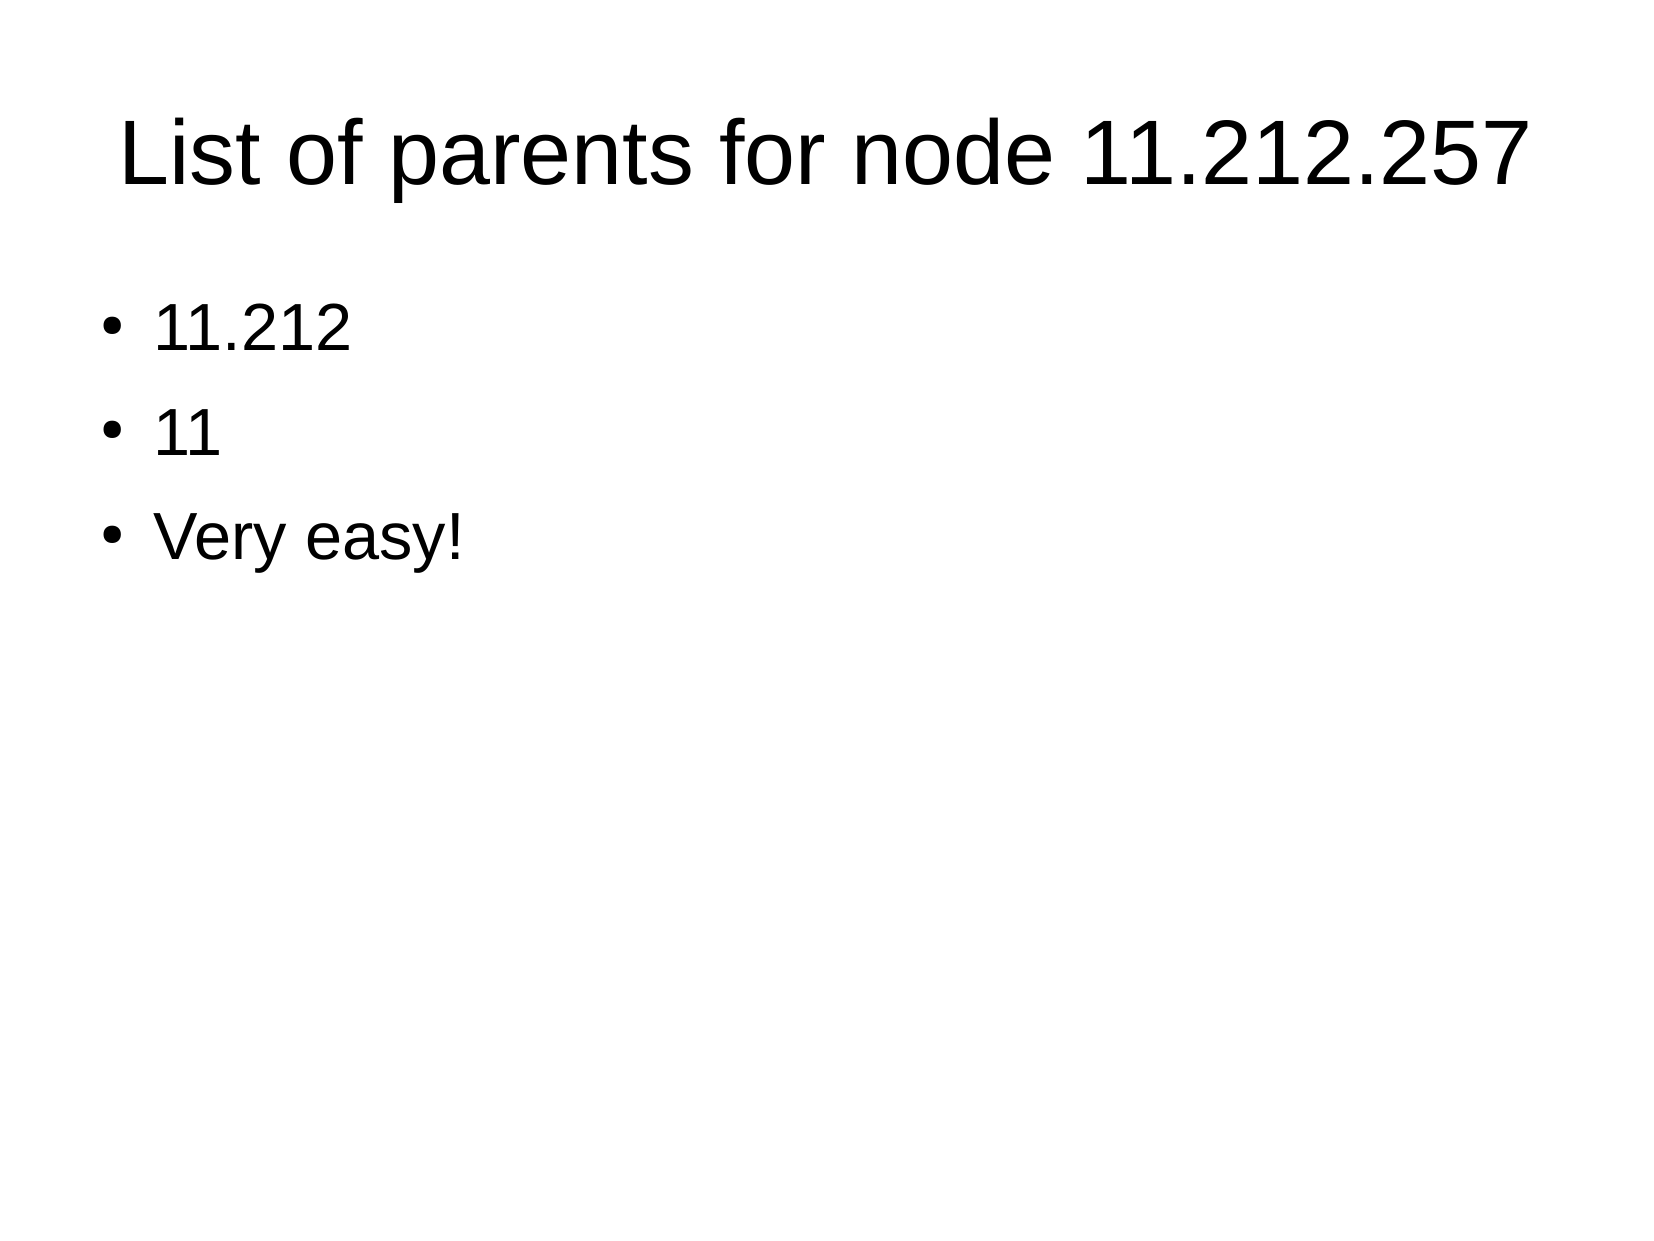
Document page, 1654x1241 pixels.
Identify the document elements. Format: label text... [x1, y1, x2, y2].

title List of parents for node 11.212.257 [82, 49, 1571, 257]
list 11.212 11 Very easy! [82, 290, 1571, 1109]
